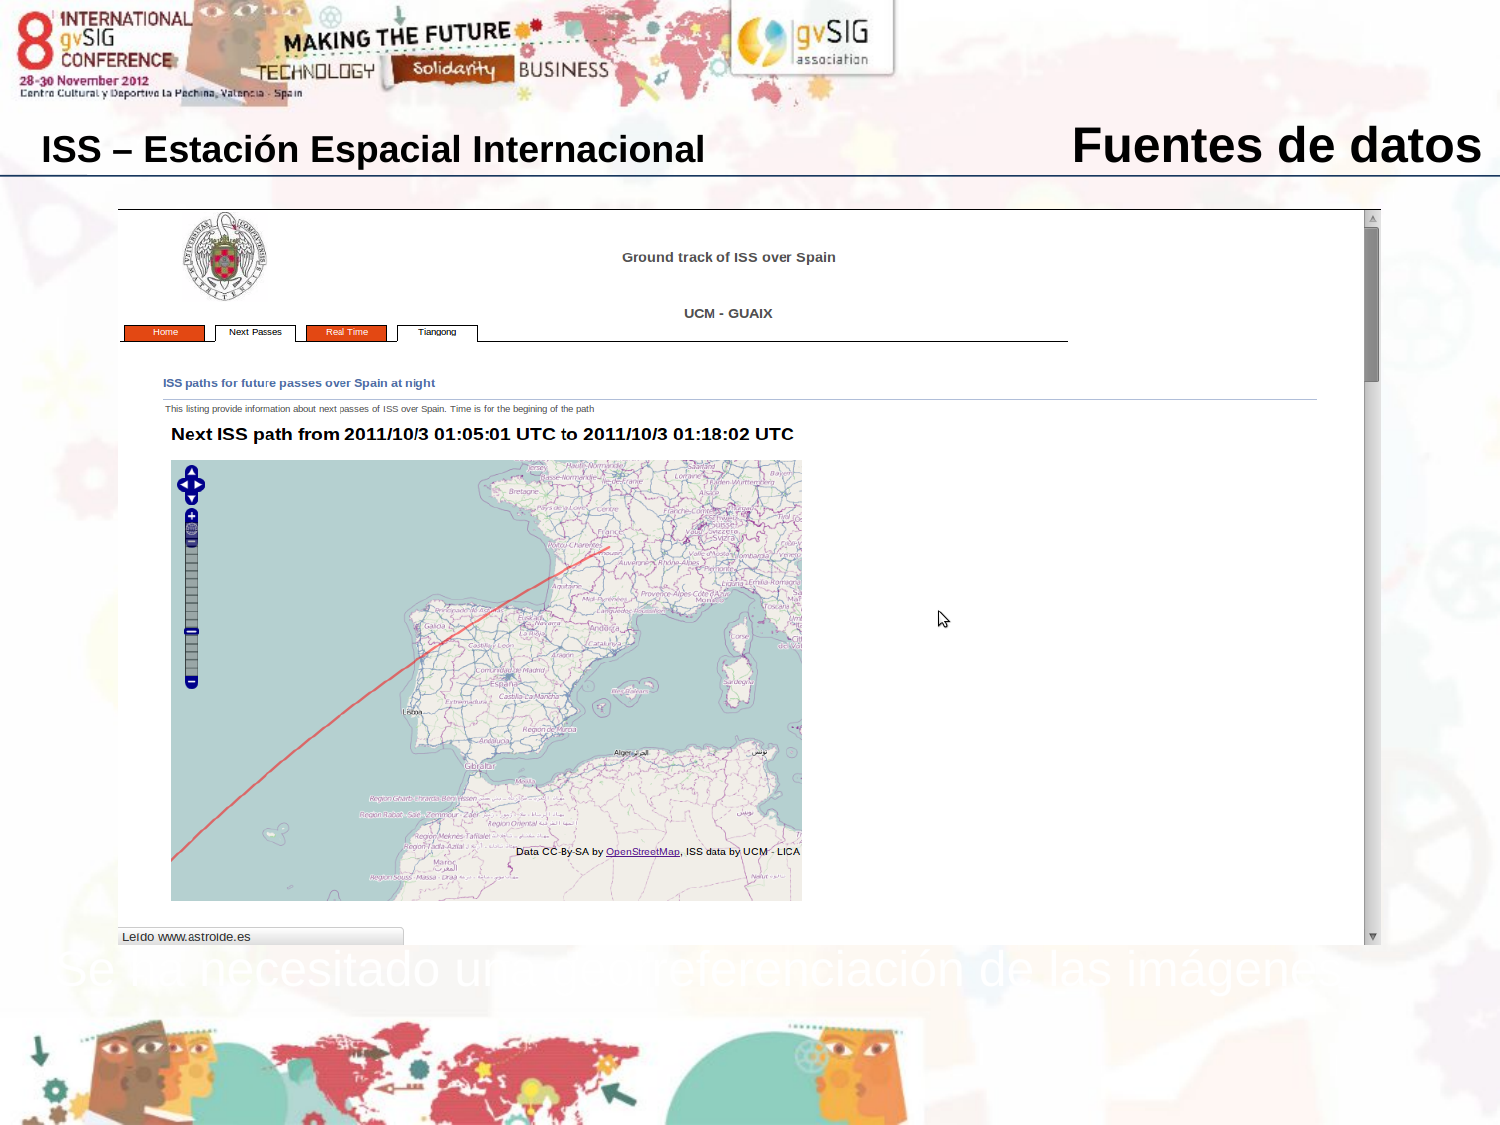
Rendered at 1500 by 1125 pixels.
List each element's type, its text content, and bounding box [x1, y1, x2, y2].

text_box Fuentes de datos [1057, 105, 1498, 175]
text_box Fuentes de datos [1057, 177, 1498, 181]
picture [0, 177, 1500, 1125]
picture [0, 0, 1500, 175]
text_box Se ha necesitado una georreferenciación de las imágenes [39, 933, 1359, 1004]
text_box ISS – Estación Espacial Internacional [26, 117, 722, 177]
